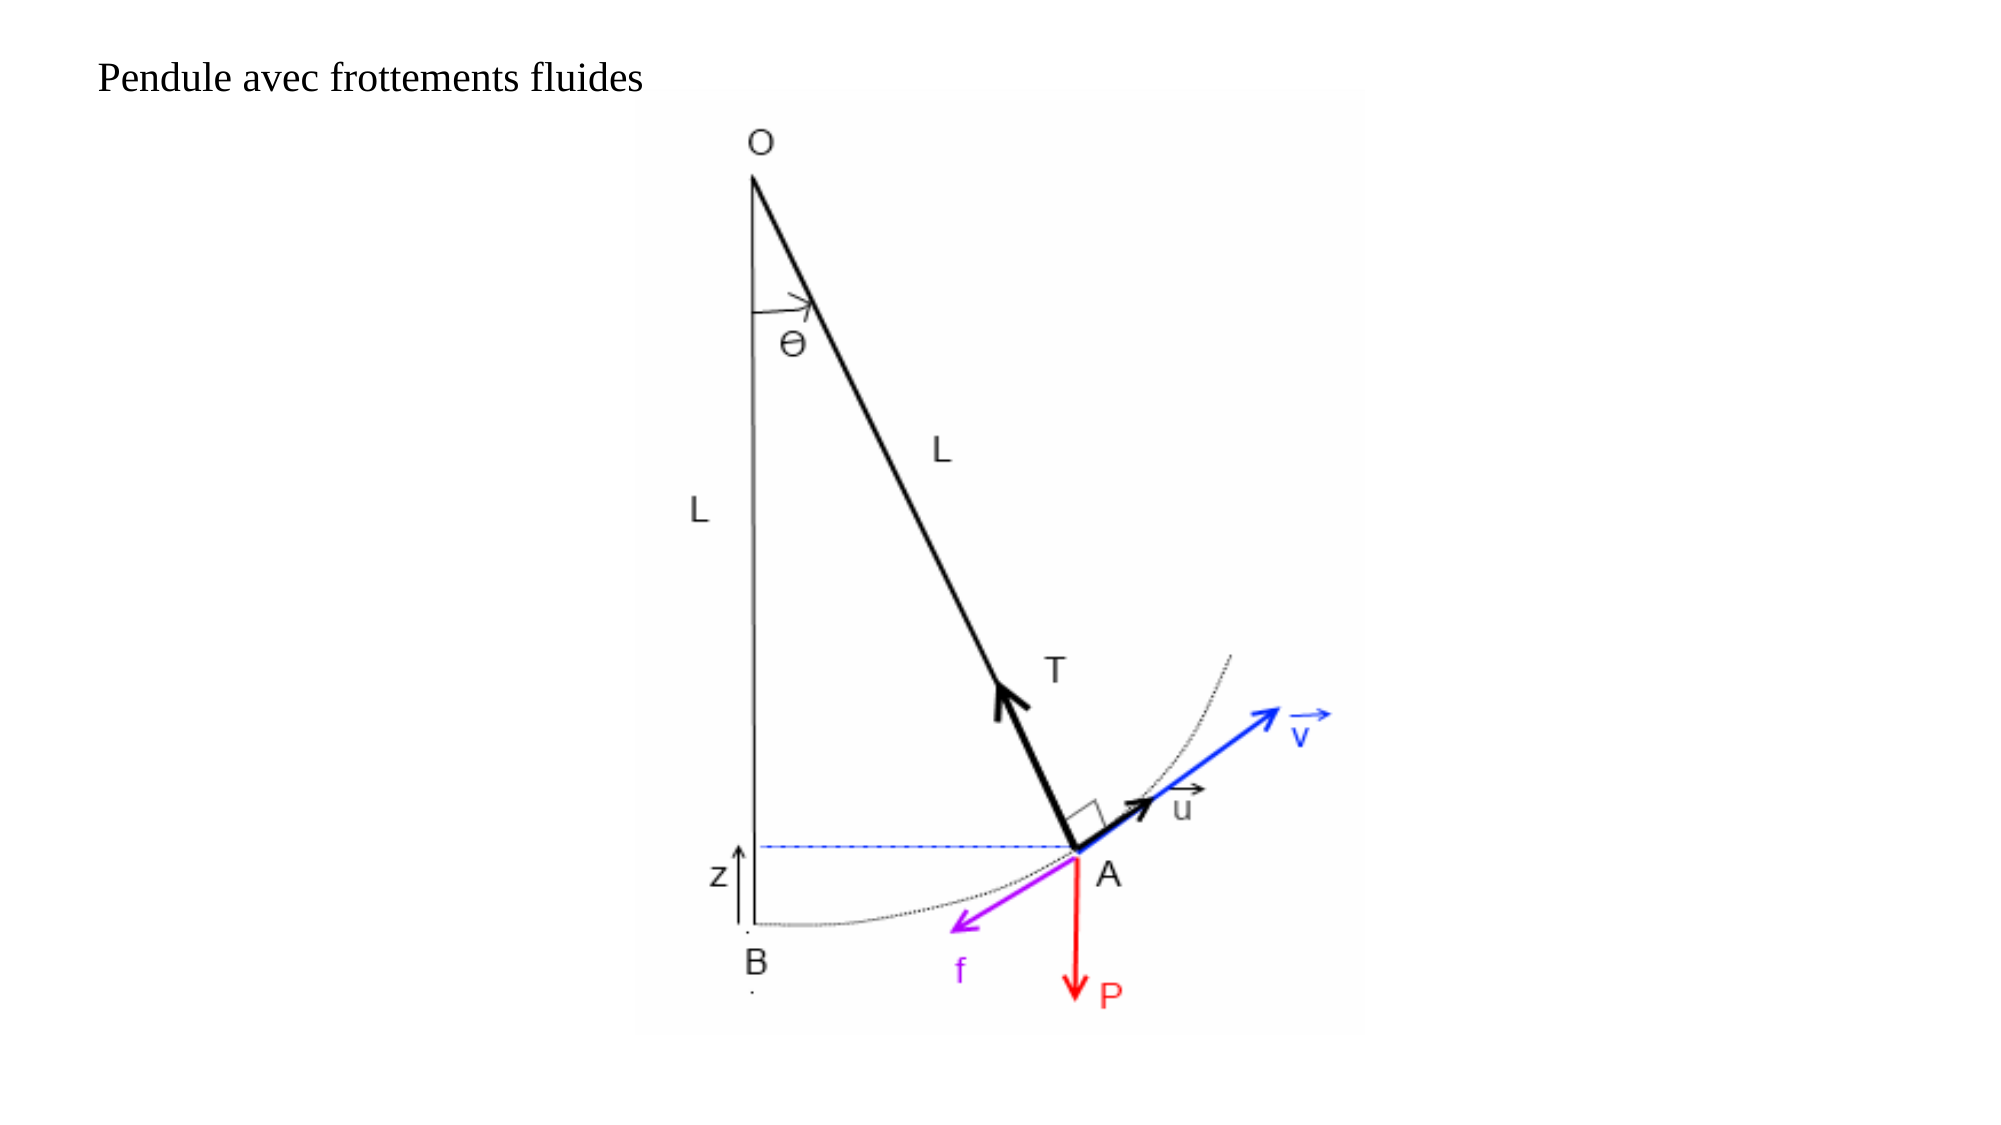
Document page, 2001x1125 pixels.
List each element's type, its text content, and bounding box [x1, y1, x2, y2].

text_box Pendule avec frottements fluides [82, 47, 768, 251]
picture [635, 89, 1365, 1035]
